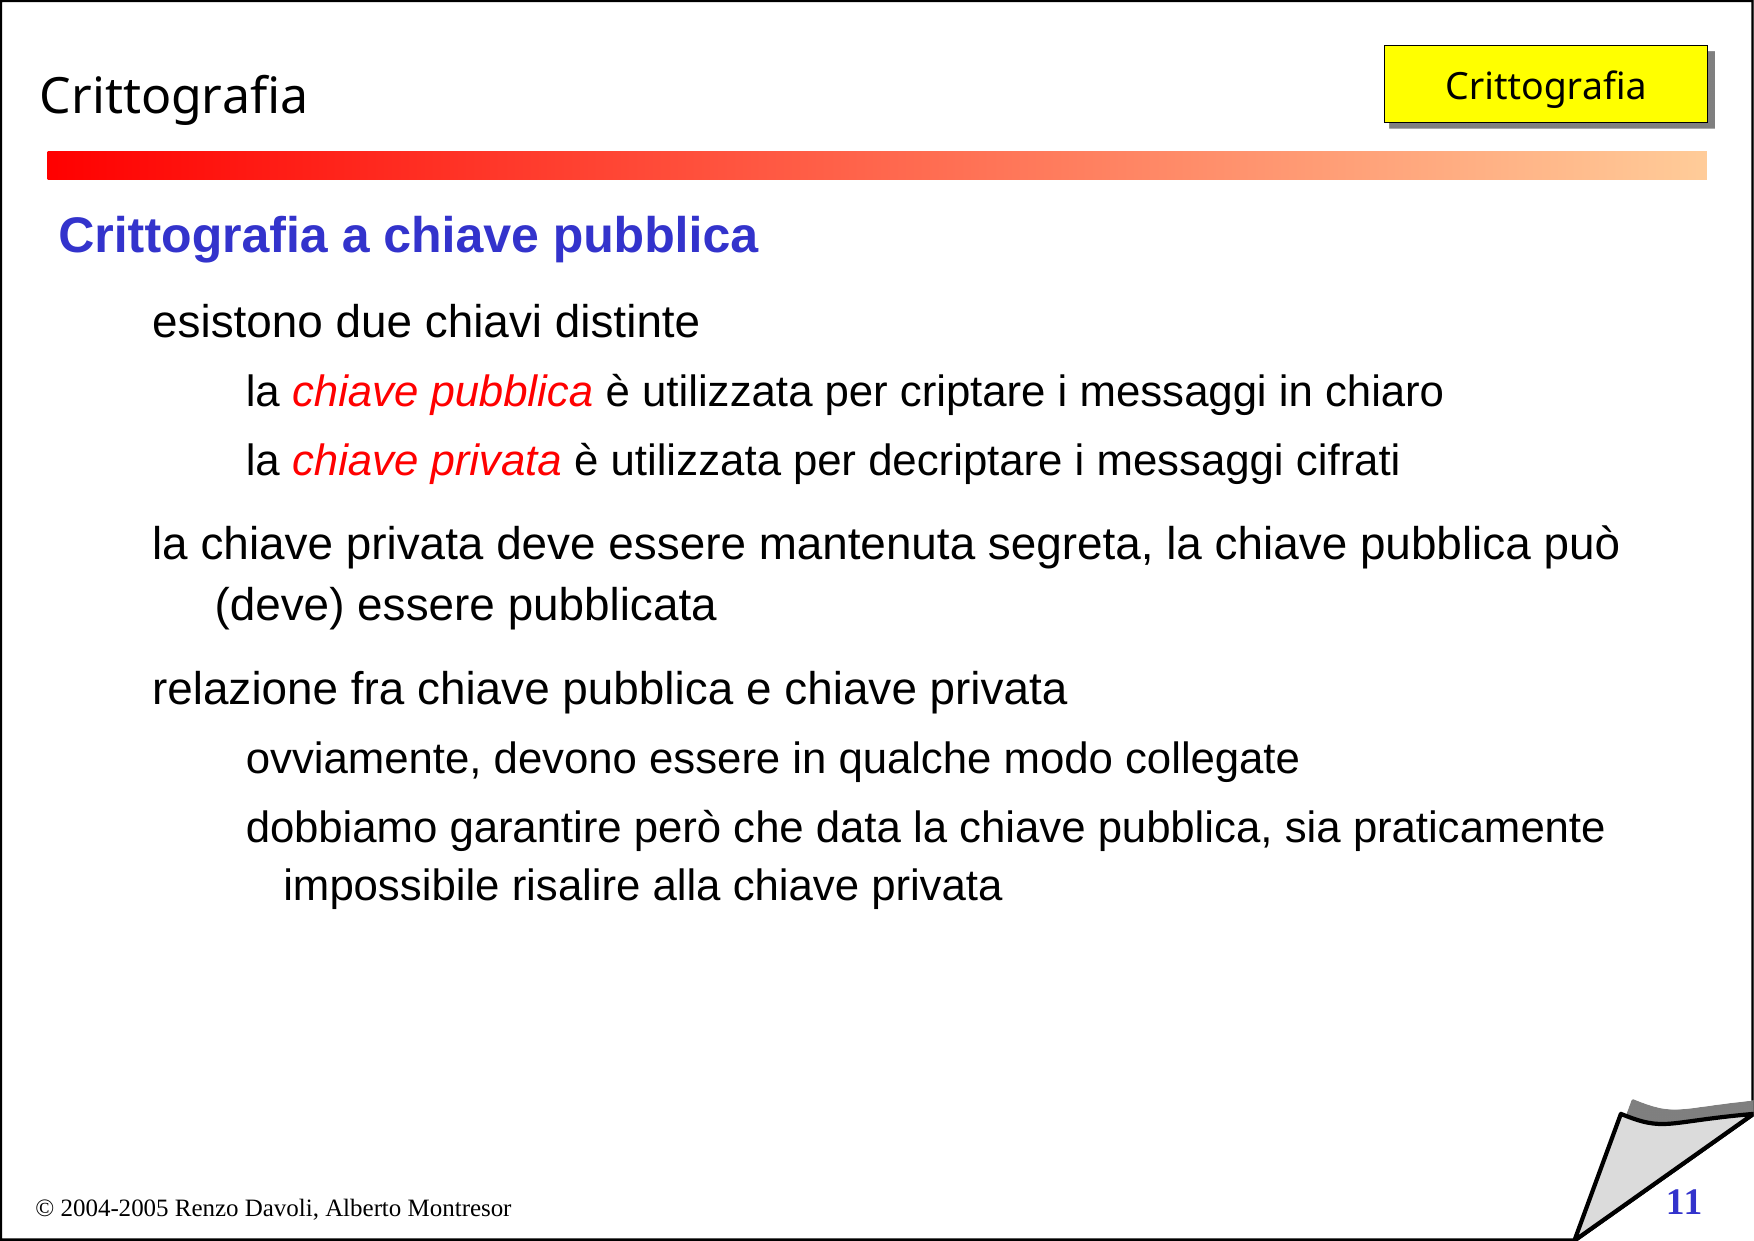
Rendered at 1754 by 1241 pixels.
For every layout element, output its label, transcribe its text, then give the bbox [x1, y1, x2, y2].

text_box Crittografia [1384, 45, 1708, 123]
list Crittografia a chiave pubblica esistono due chiavi distinte la chiave pubblica è utilizzata per criptare i messaggi in chiaro la chiave privata è utilizzata per decriptare i messaggi cifrati la chiave privata deve essere mantenuta segreta, la chiave pubblica può (deve) essere pubblicata relazione fra chiave pubblica e chiave privata ovviamente, devono essere in qualche modo collegate dobbiamo garantire però che data la chiave pubblica, sia praticamente impossibile risalire alla chiave privata [58, 206, 1695, 954]
title Crittografia [40, 49, 1713, 144]
